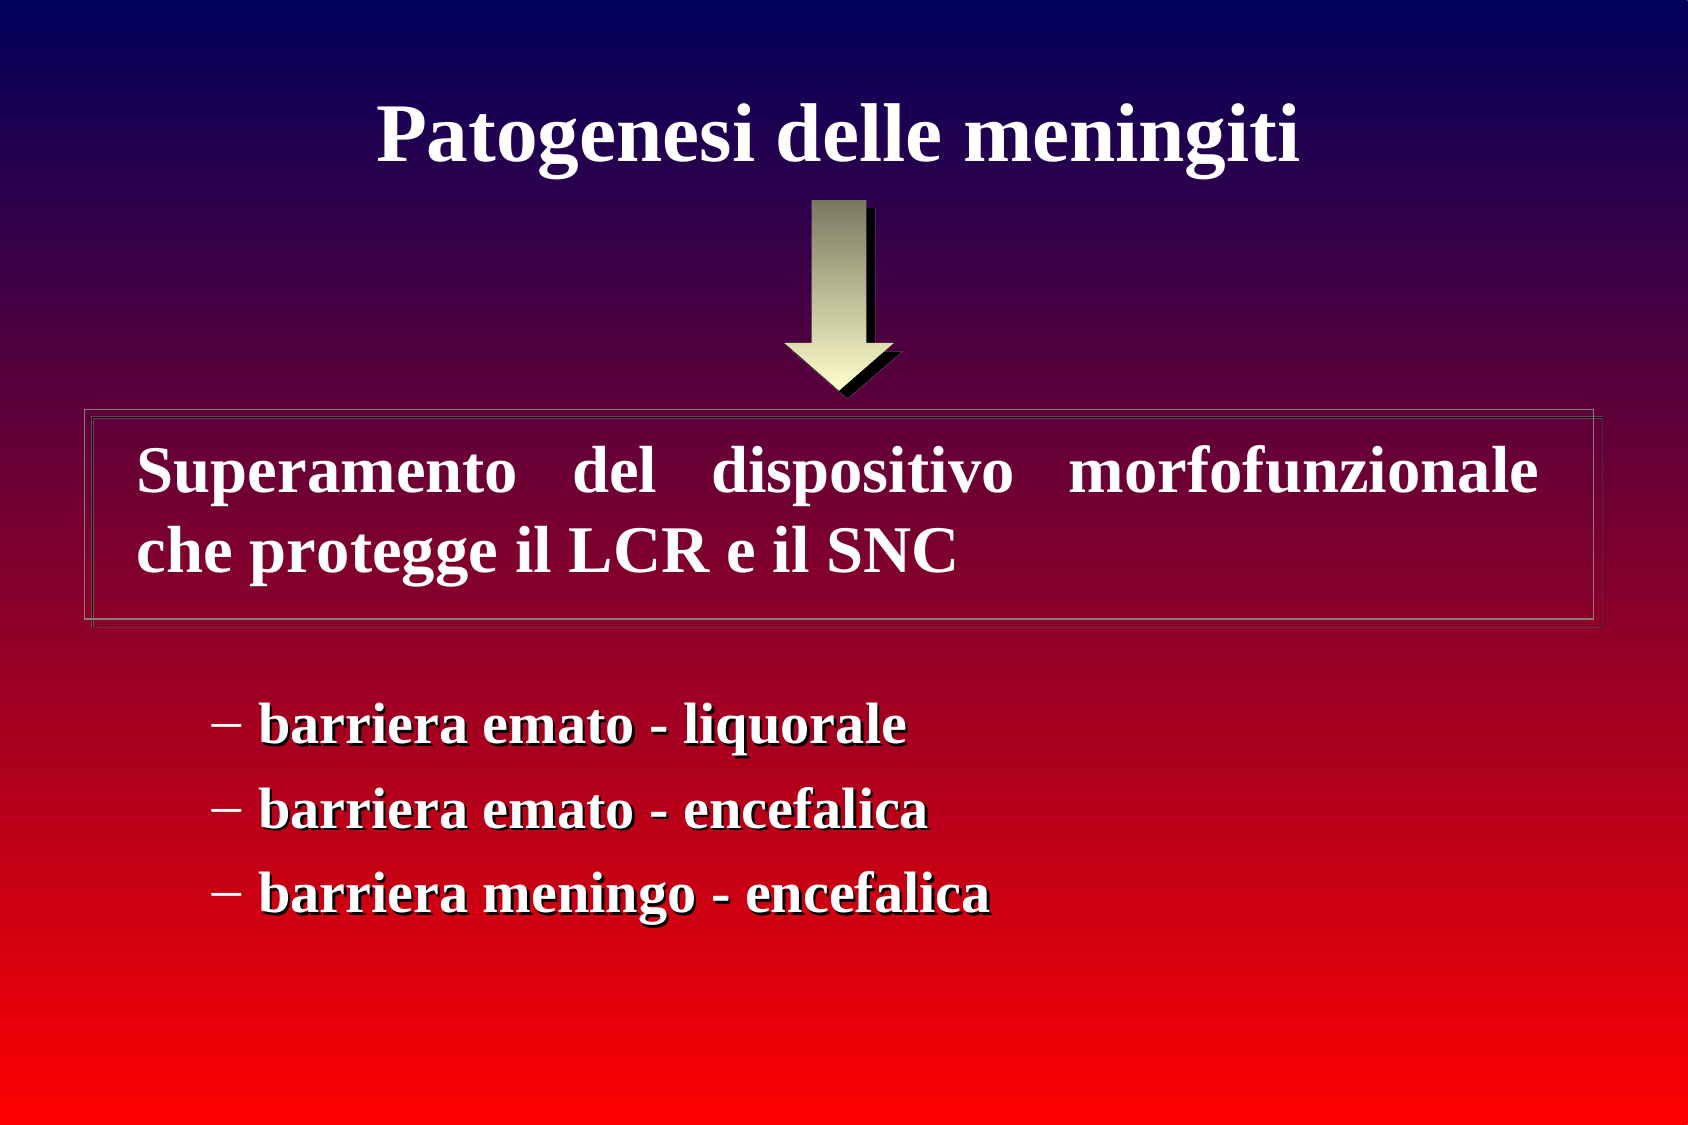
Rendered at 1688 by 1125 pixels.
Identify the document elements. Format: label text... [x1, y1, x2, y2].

text_box [784, 200, 894, 391]
text_box Superamento del dispositivo morfofunzionale che protegge il LCR e il SNC barriera emato - liquorale barriera emato - encefalica barriera meningo - encefalica [121, 418, 1557, 1060]
text_box Patogenesi delle meningiti [121, 34, 1557, 222]
